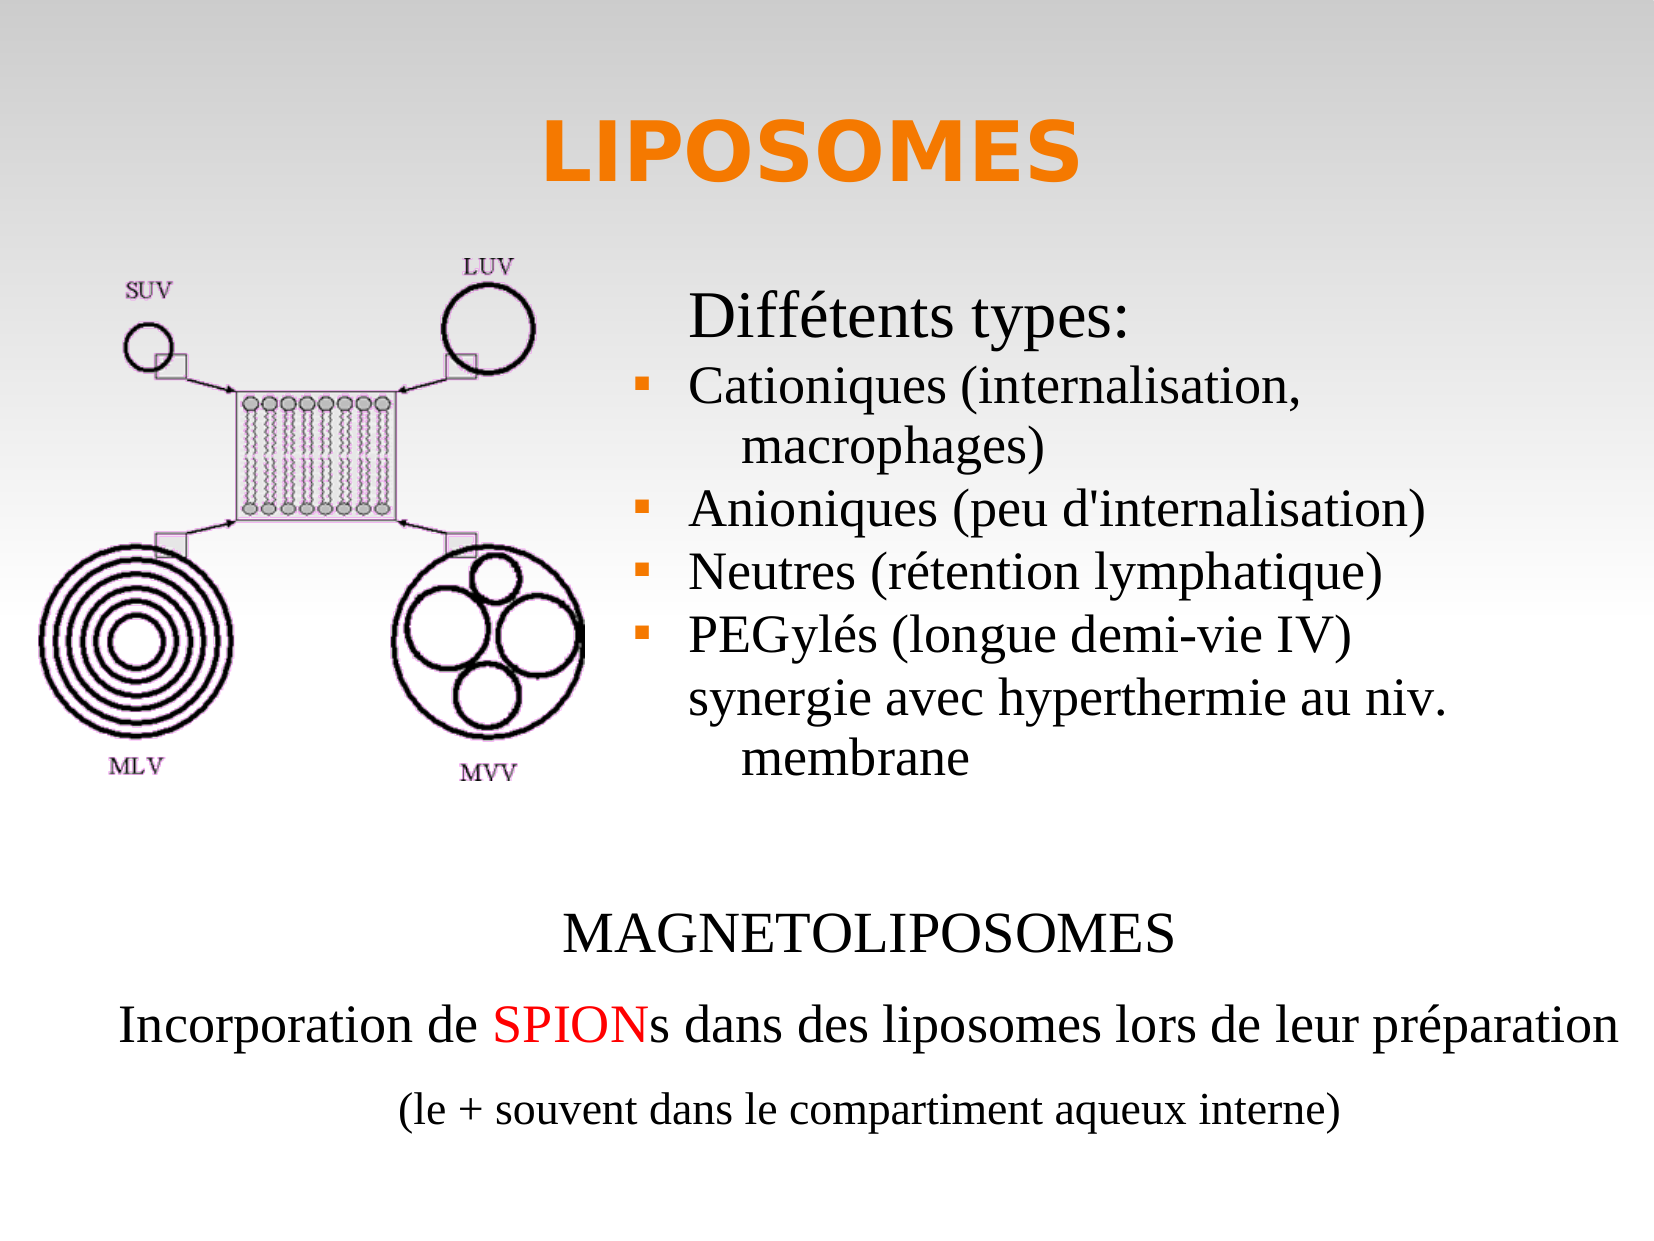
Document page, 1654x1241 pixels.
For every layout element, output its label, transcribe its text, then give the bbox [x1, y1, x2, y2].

picture [37, 258, 585, 781]
list Diffétents types: Cationiques (internalisation, macrophages) Anioniques (peu d'internalisation) Neutres (rétention lymphatique) PEGylés (longue demi-vie IV) synergie avec hyperthermie au niv. membrane [600, 277, 1576, 833]
list MAGNETOLIPOSOMES Incorporation de SPIONs dans des liposomes lors de leur préparation (le + souvent dans le compartiment aqueux interne) [37, 900, 1651, 1222]
title LIPOSOMES [82, 49, 1571, 257]
